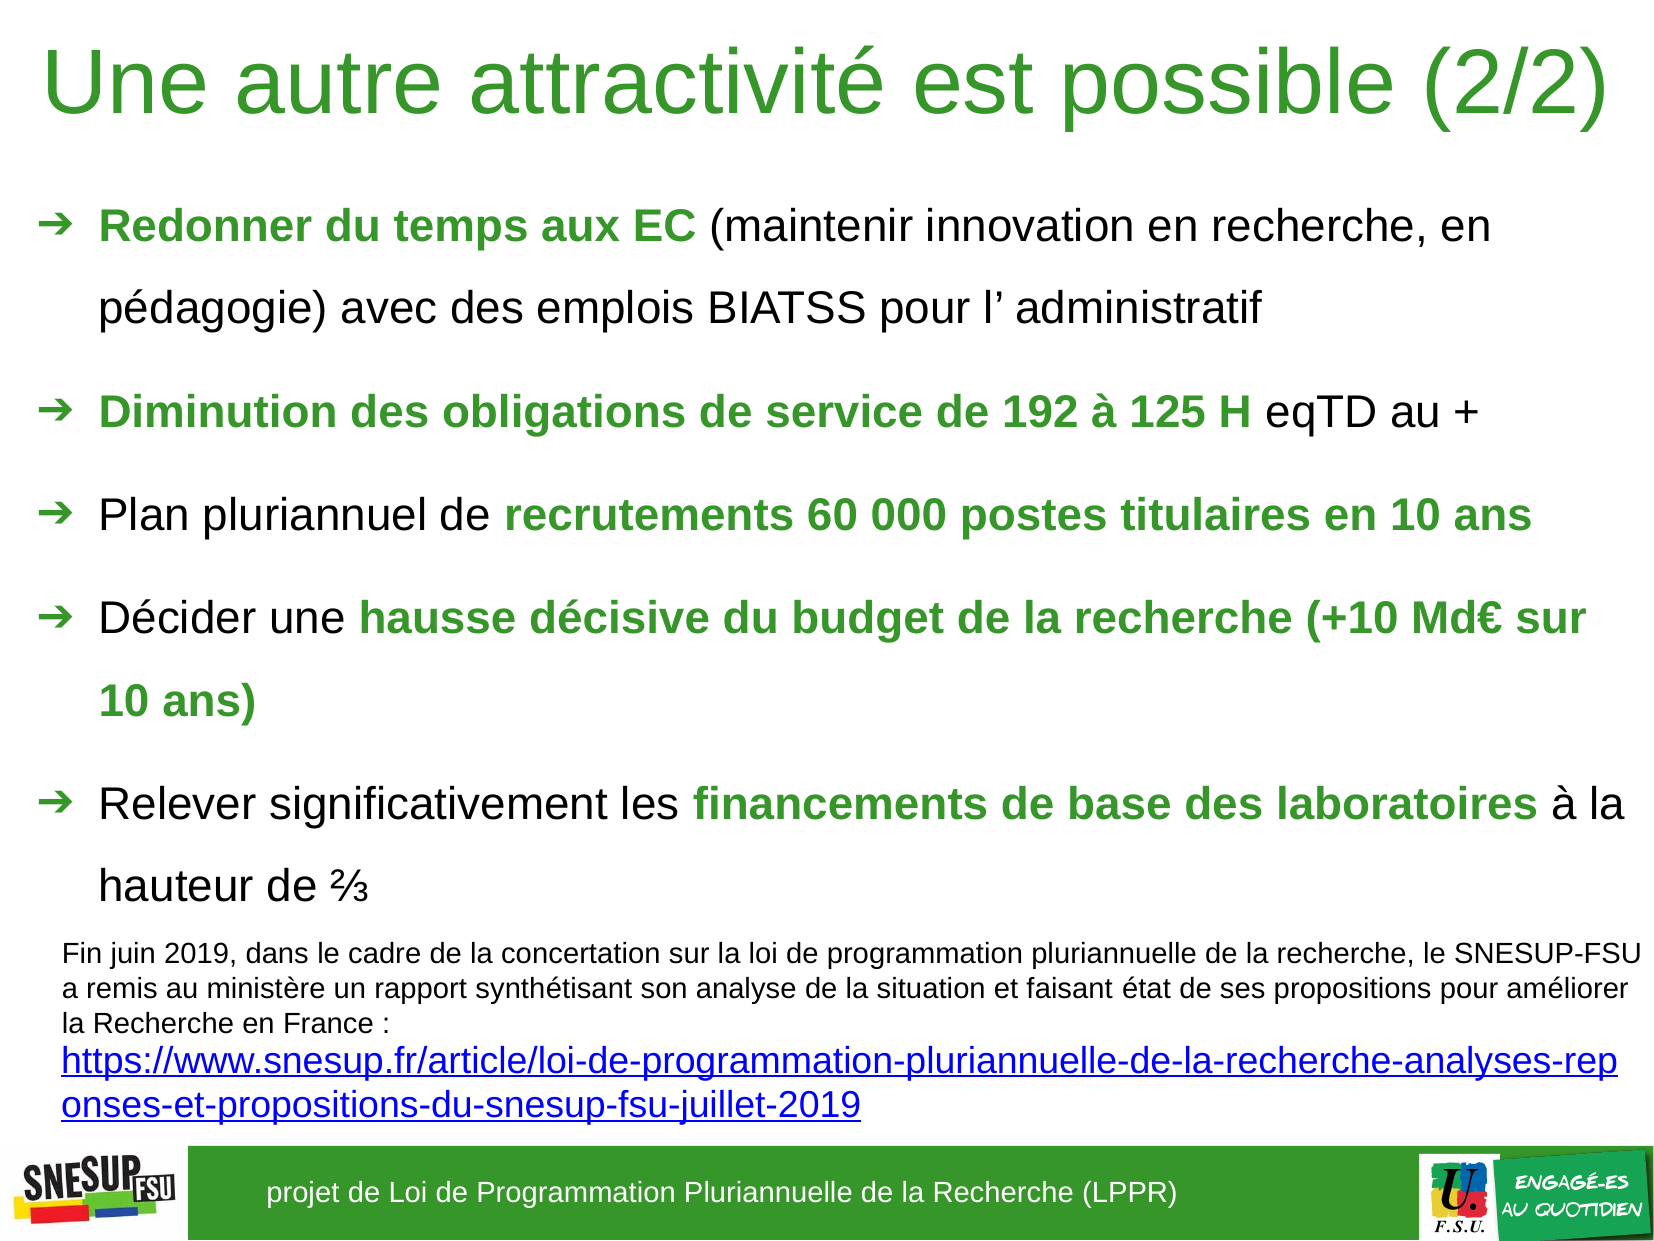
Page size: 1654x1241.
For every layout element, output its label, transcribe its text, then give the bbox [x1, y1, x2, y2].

text_box Une autre attractivité est possible (2/2) [0, 0, 1654, 153]
picture [1419, 1145, 1654, 1241]
text_box Fin juin 2019, dans le cadre de la concertation sur la loi de programmation pluriannuelle de la recherche, le SNESUP-FSU a remis au ministère un rapport synthétisant son analyse de la situation et faisant état de ses propositions pour améliorer la Recherche en France : [47, 927, 1654, 1082]
text_box https://www.snesup.fr/article/loi-de-programmation-pluriannuelle-de-la-recherche-analyses-reponses-et-propositions-du-snesup-fsu-juillet-2019 [46, 1021, 1652, 1237]
picture [0, 1145, 188, 1240]
text_box Redonner du temps aux EC (maintenir innovation en recherche, en pédagogie) avec des emplois BIATSS pour l’ administratif Diminution des obligations de service de 192 à 125 H eqTD au + Plan pluriannuel de recrutements 60 000 postes titulaires en 10 ans Décider une hausse décisive du budget de la recherche (+10 Md€ sur 10 ans) Relever significativement les financements de base des laboratoires à la hauteur de ⅔ [8, 153, 1654, 1071]
